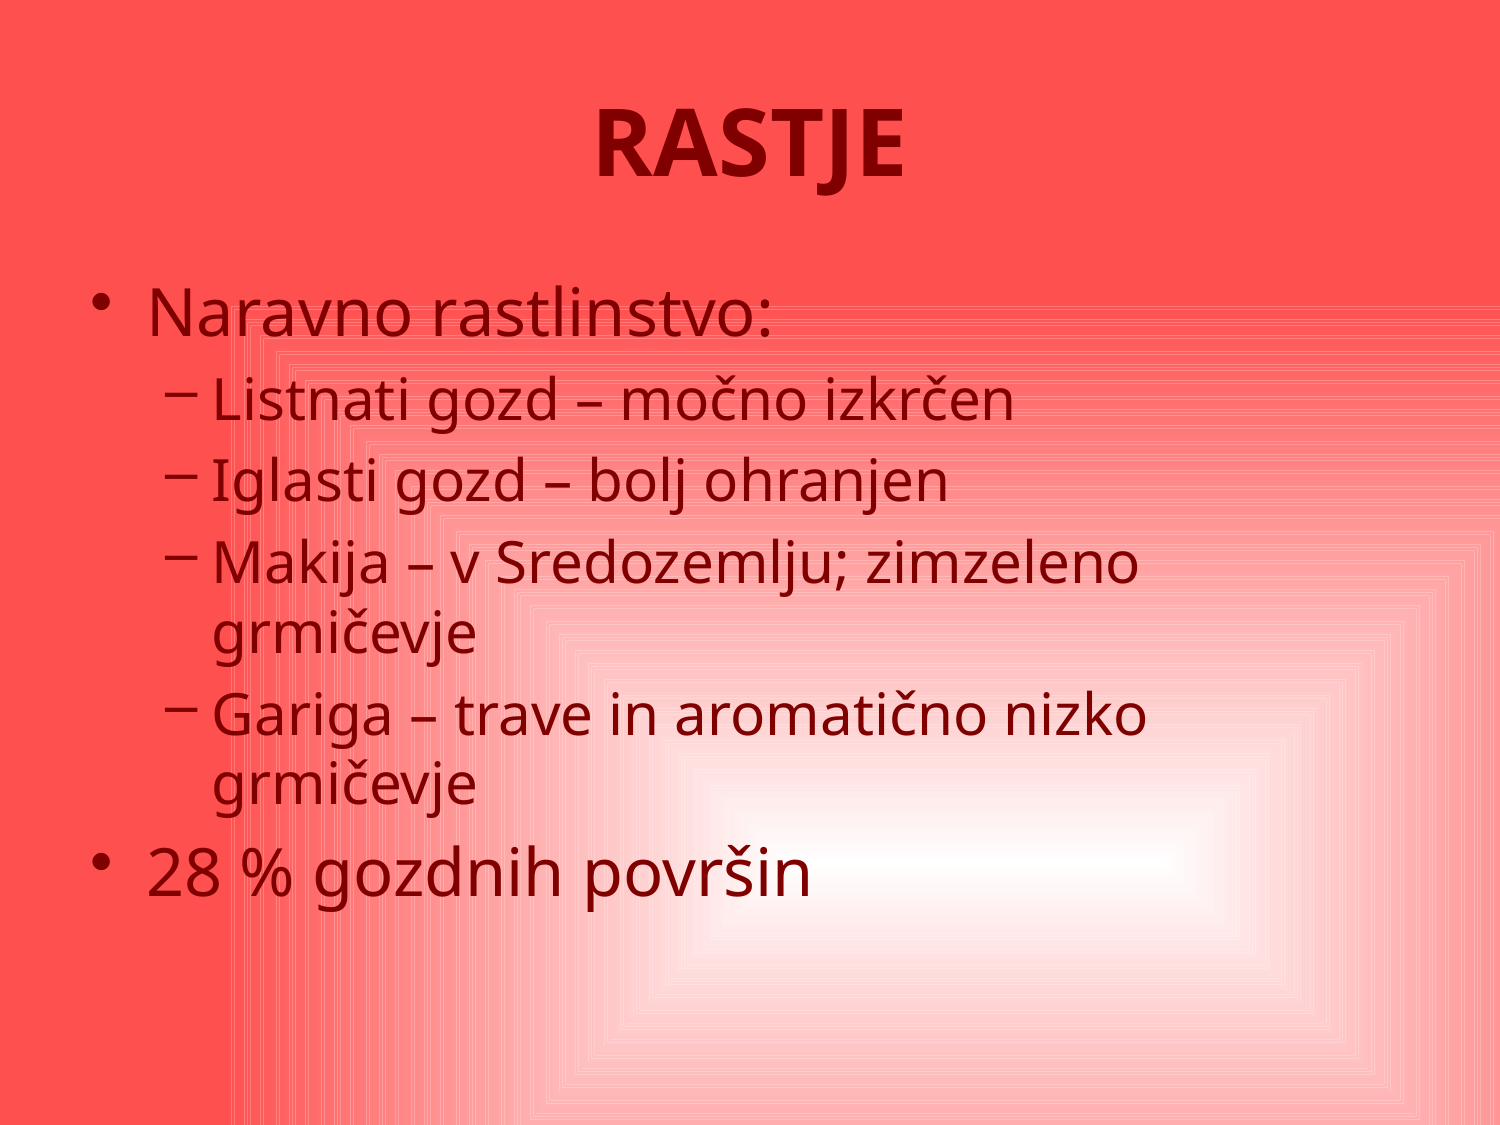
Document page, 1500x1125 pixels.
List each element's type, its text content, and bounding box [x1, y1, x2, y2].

title RASTJE [75, 45, 1425, 233]
list Naravno rastlinstvo: Listnati gozd – močno izkrčen Iglasti gozd – bolj ohranjen Makija – v Sredozemlju; zimzeleno grmičevje Gariga – trave in aromatično nizko grmičevje 28 % gozdnih površin [75, 262, 1425, 1005]
